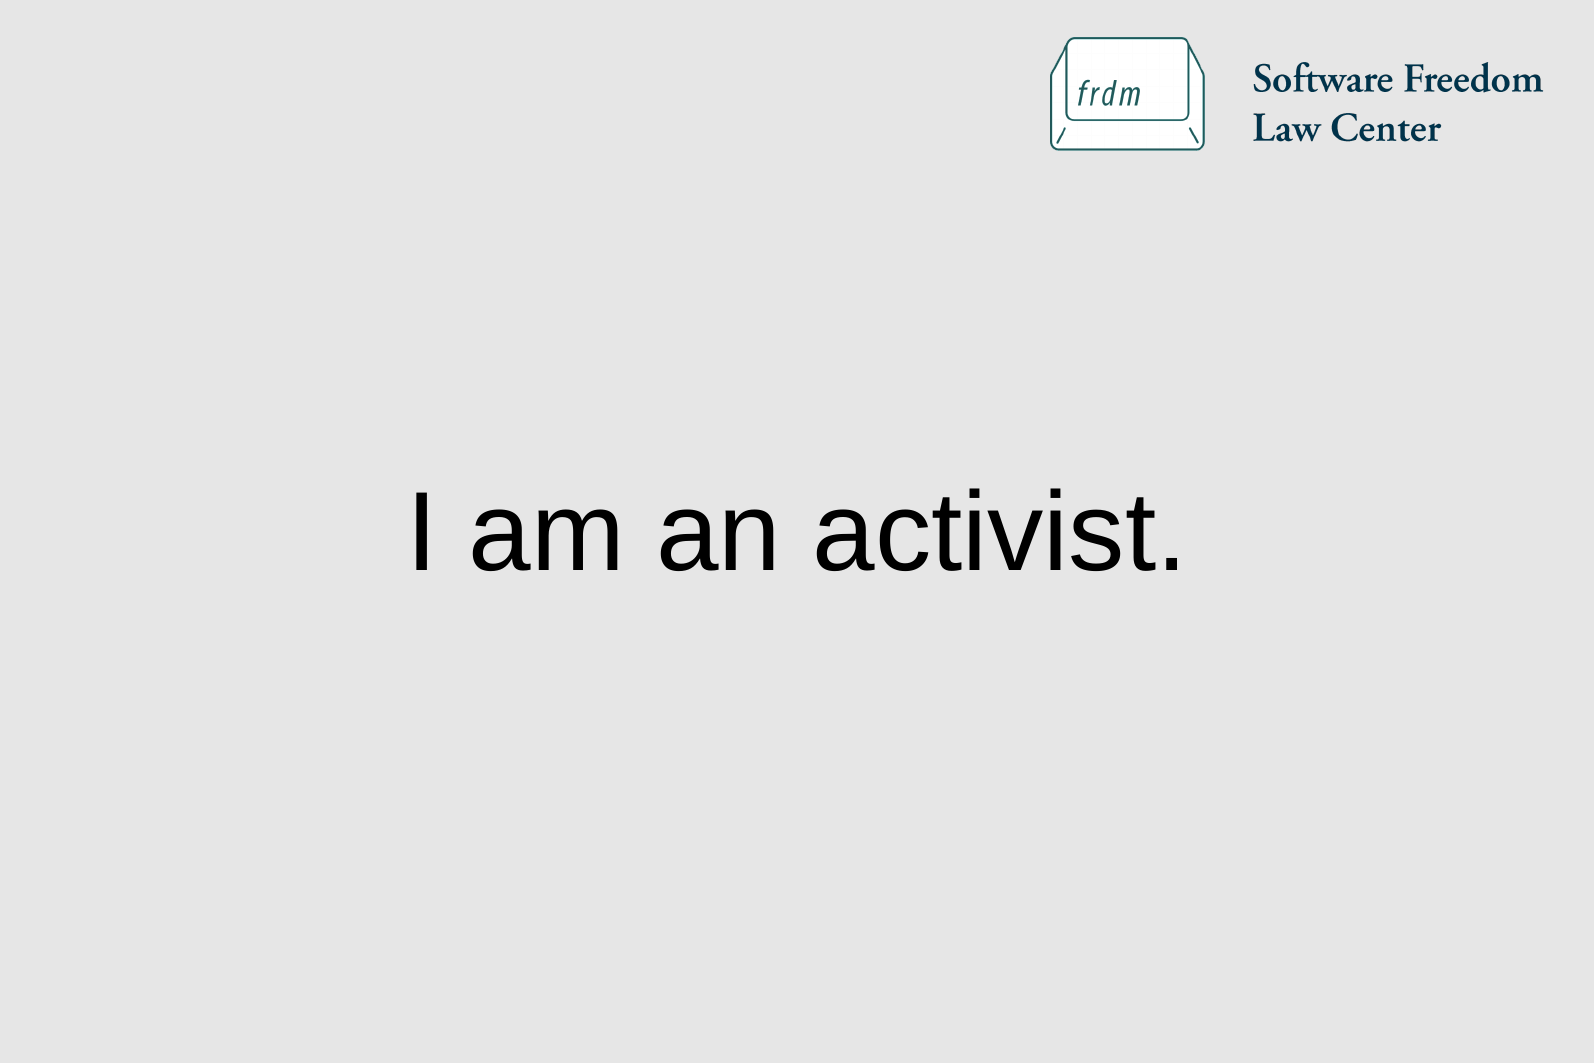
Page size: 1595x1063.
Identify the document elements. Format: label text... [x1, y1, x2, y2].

picture [1050, 37, 1544, 152]
title I am an activist. [79, 450, 1515, 613]
